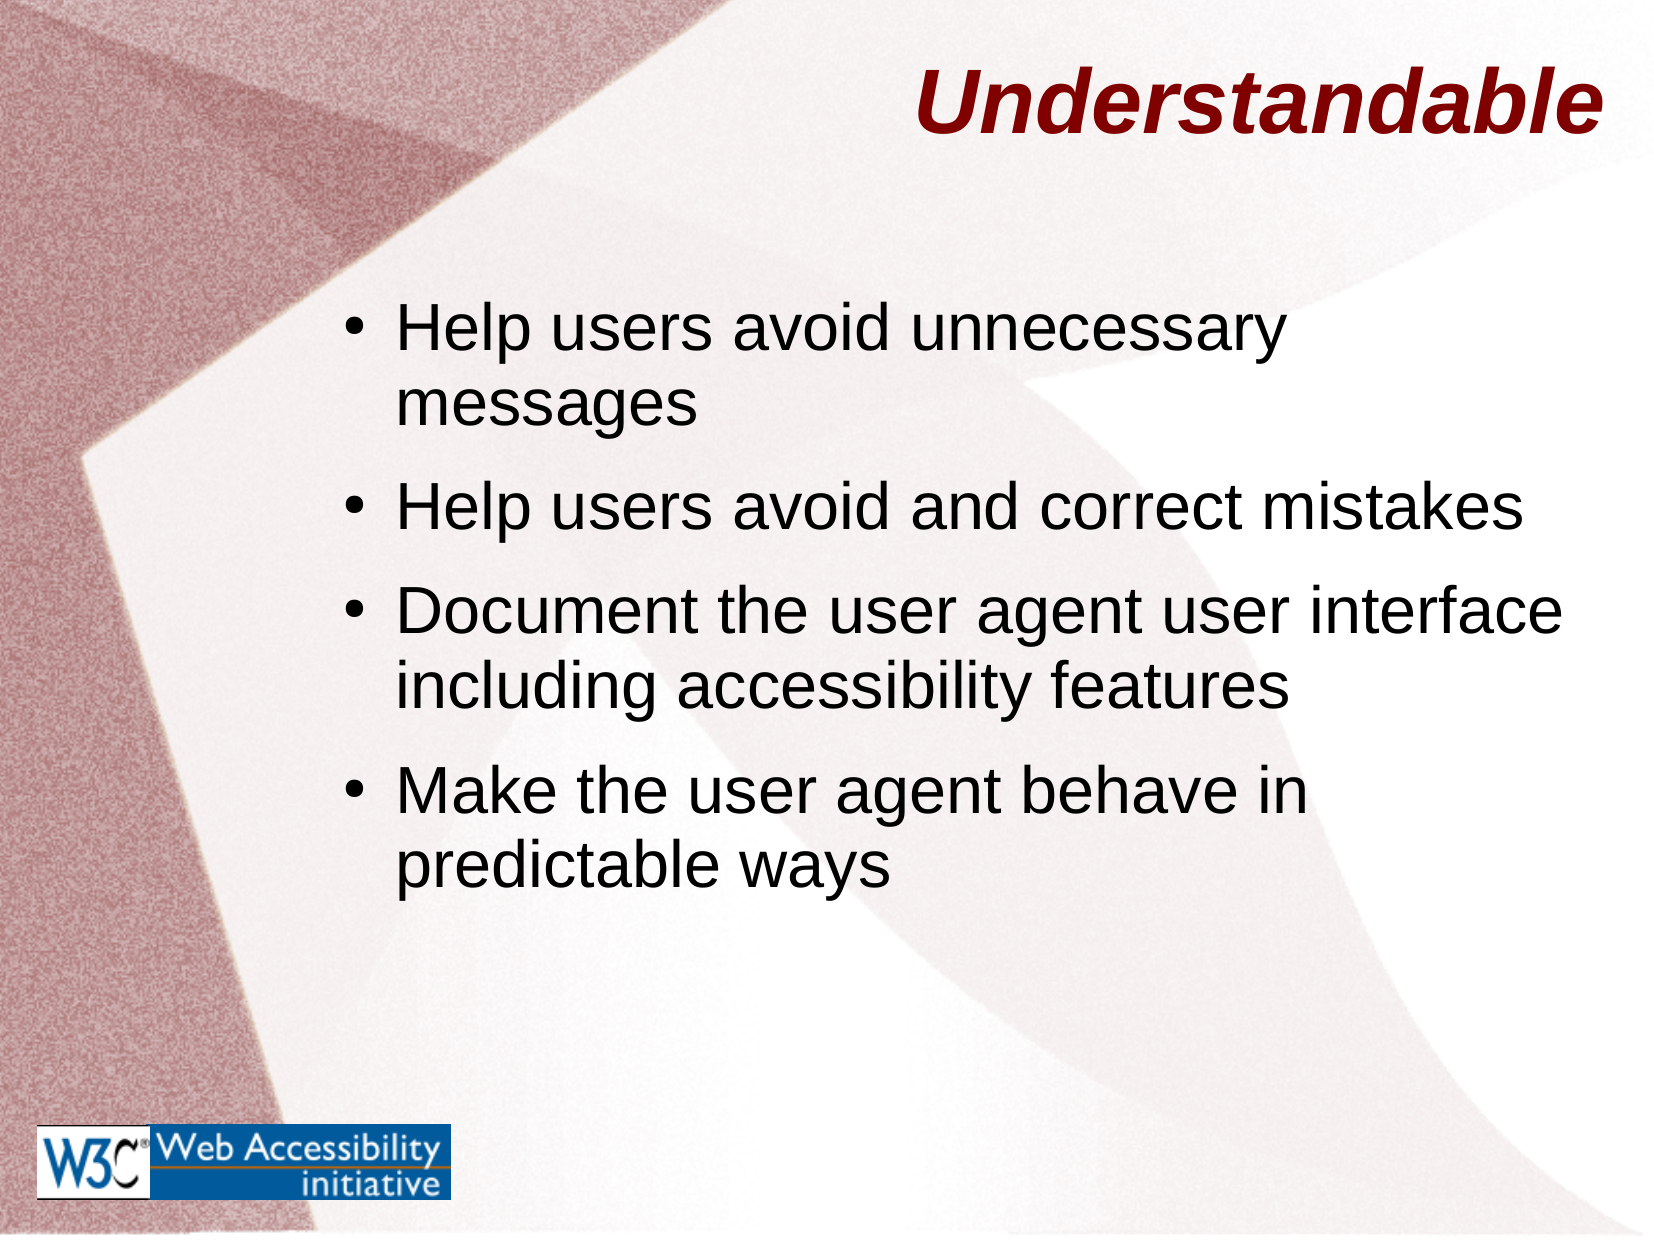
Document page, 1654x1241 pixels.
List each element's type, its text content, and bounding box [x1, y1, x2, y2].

title Understandable [596, 49, 1607, 257]
picture [0, 0, 1654, 1241]
list Help users avoid unnecessary messages Help users avoid and correct mistakes Document the user agent user interface including accessibility features Make the user agent behave in predictable ways [324, 290, 1601, 916]
